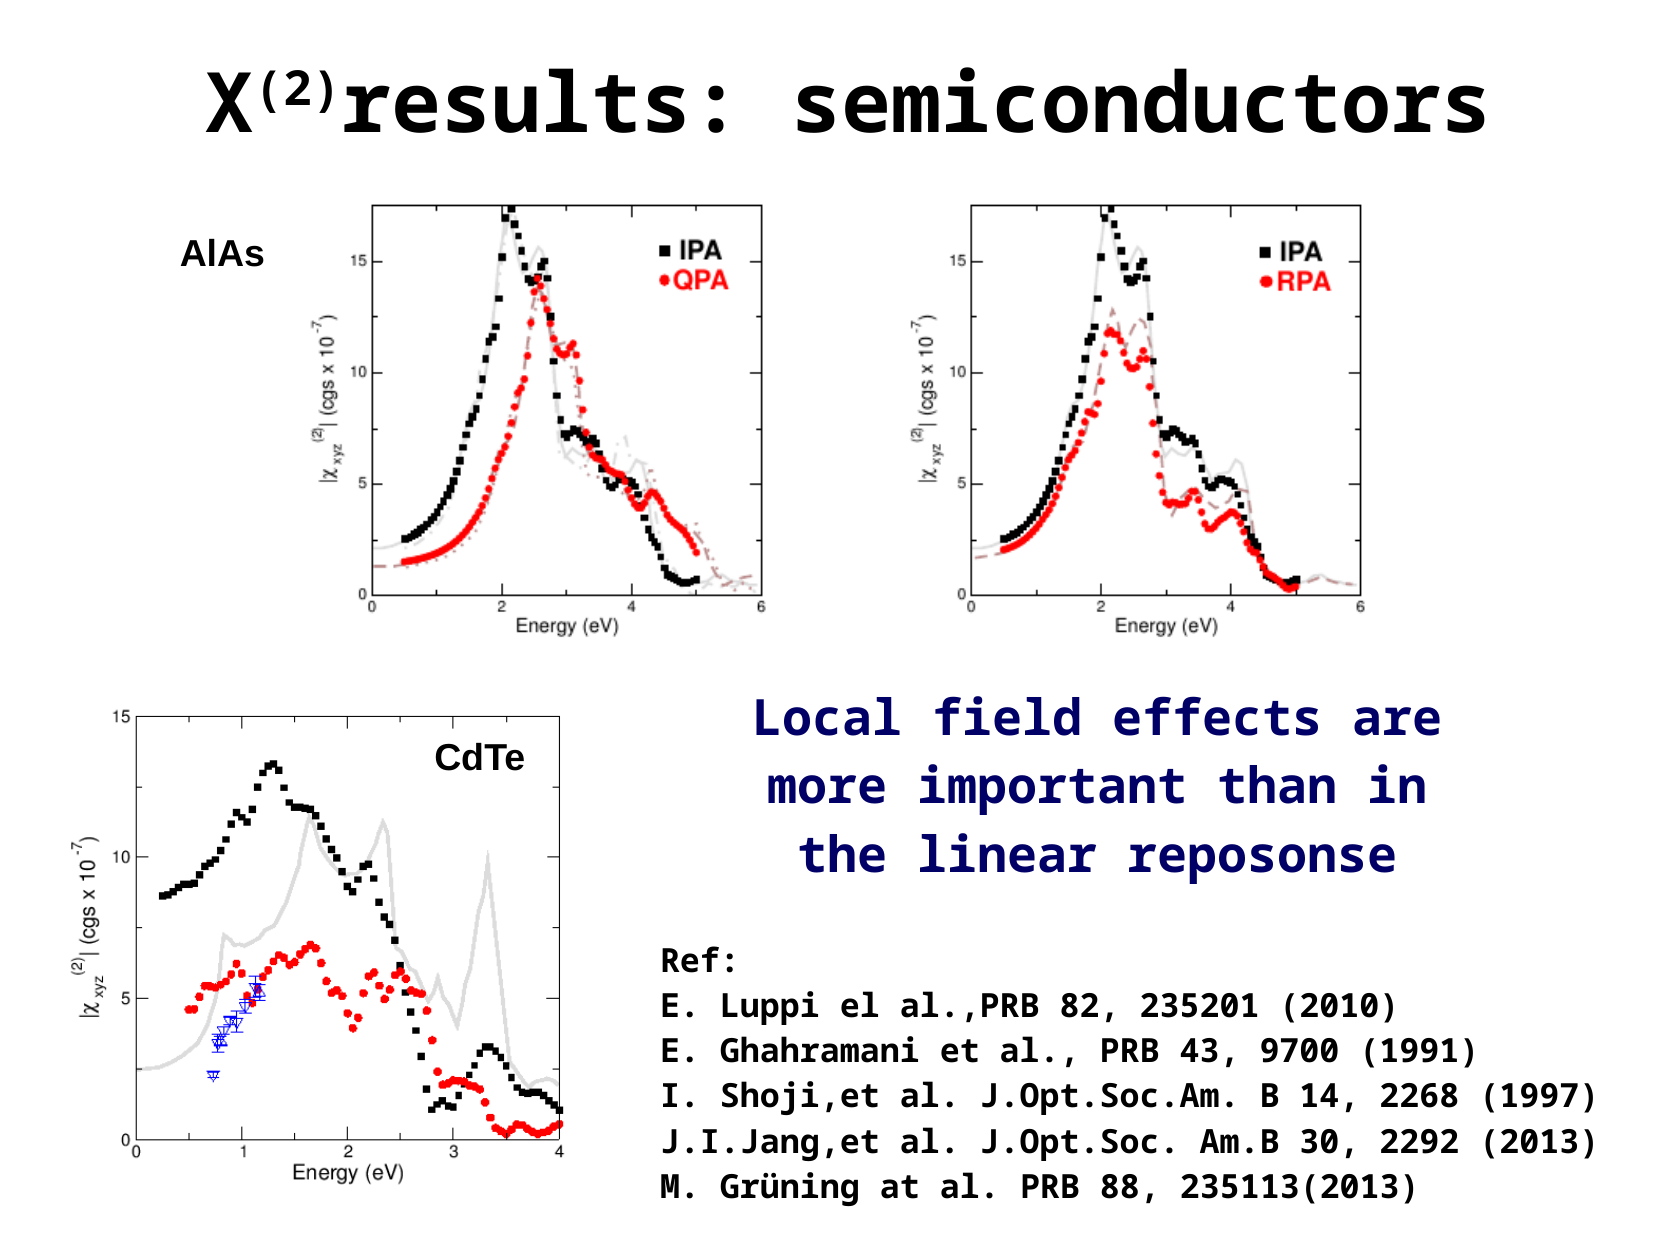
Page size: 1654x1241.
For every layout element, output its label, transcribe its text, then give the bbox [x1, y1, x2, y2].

text_box CdTe [419, 728, 541, 789]
title X(2)results: semiconductors [120, 49, 1591, 151]
text_box Ref: E. Luppi el al.,PRB 82, 235201 (2010) E. Ghahramani et al., PRB 43, 9700 (1991) I. Shoji,et al. J.Opt.Soc.Am. B 14, 2268 (1997) J.I.Jang,et al. J.Opt.Soc. Am.B 30, 2292 (2013) M. Grüning at al. PRB 88, 235113(2013) [660, 930, 1606, 1216]
text_box Local field effects are more important than in the linear reposonse [690, 697, 1471, 872]
picture [278, 194, 1396, 659]
picture [45, 679, 636, 1209]
text_box AlAs [165, 225, 280, 285]
